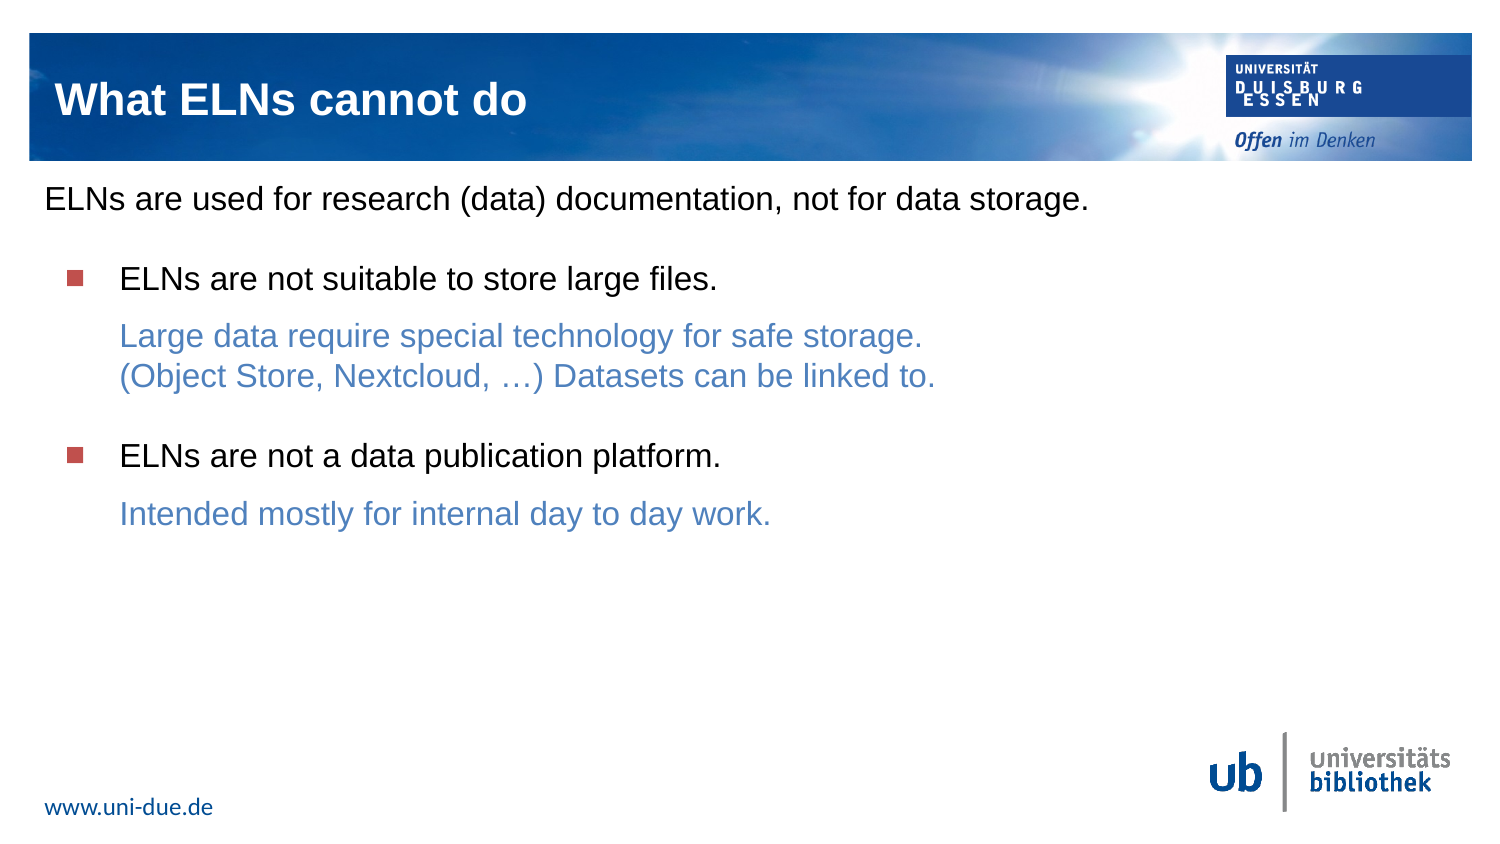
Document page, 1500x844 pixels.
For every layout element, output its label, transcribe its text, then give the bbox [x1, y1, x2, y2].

picture [29, 33, 1471, 161]
picture [1210, 732, 1450, 812]
text_box ELNs are used for research (data) documentation, not for data storage. ELNs are not suitable to store large files. Large data require special technology for safe storage. (Object Store, Nextcloud, …) Datasets can be linked to. ELNs are not a data publication platform. Intended mostly for internal day to day work. [29, 177, 1247, 775]
text_box What ELNs cannot do [25, 43, 1160, 150]
text_box www.uni-due.de [29, 782, 263, 843]
